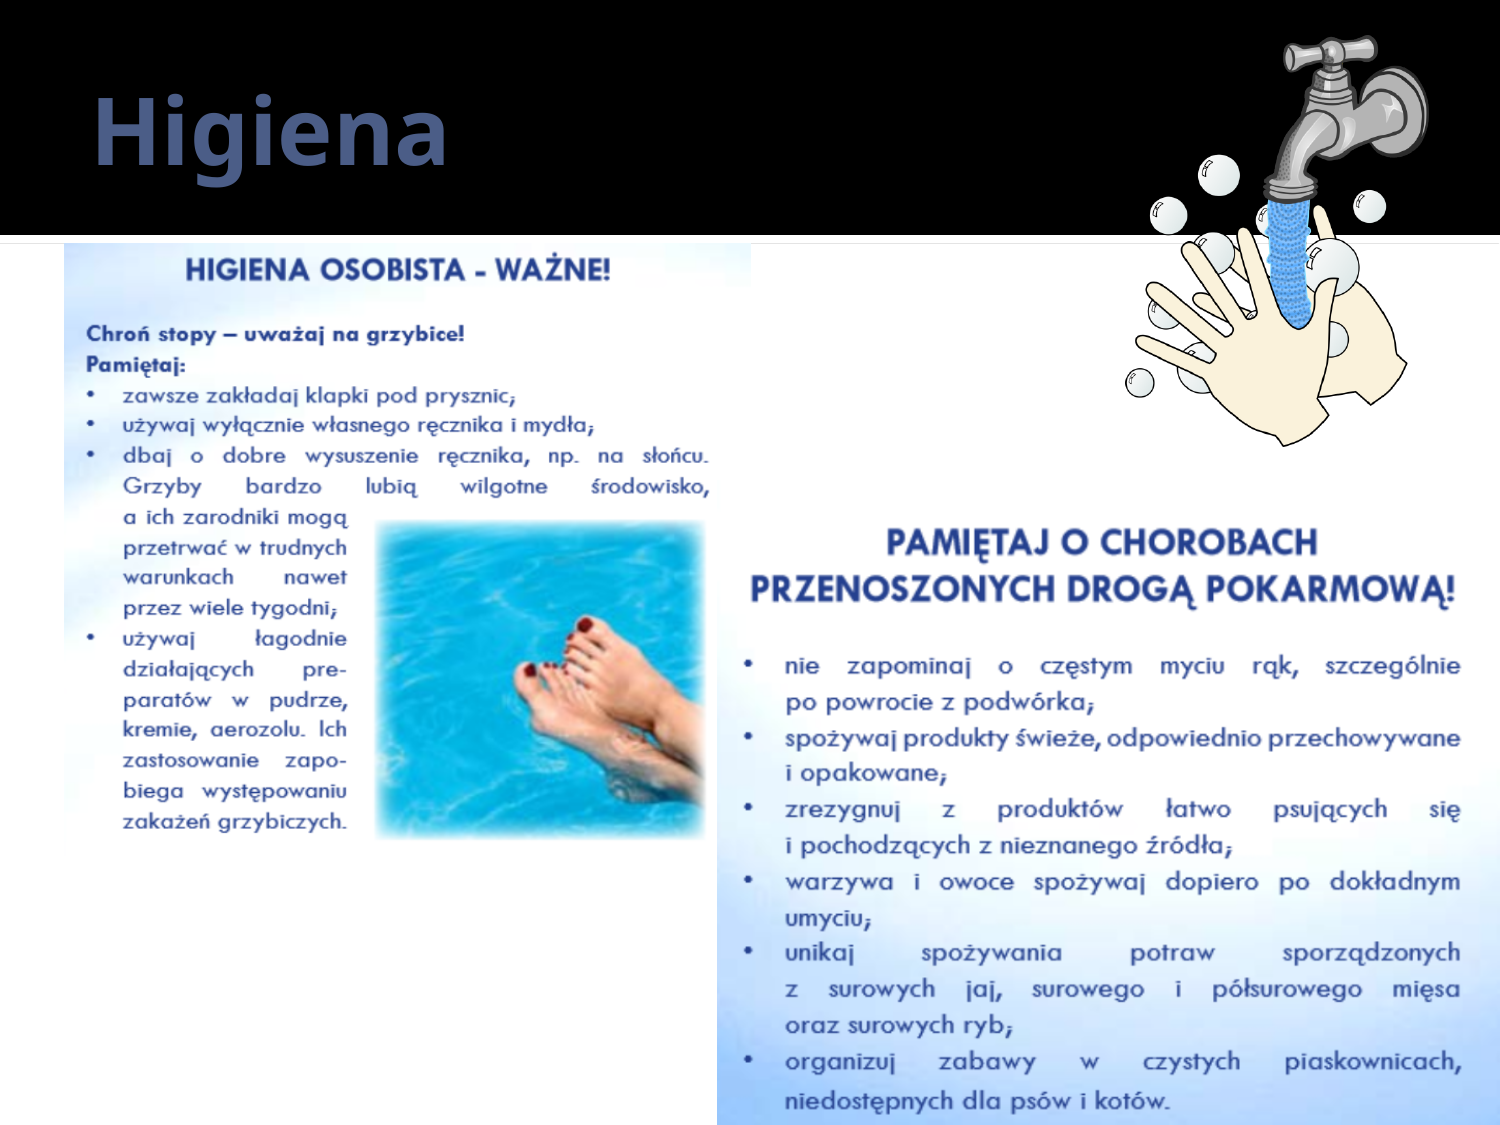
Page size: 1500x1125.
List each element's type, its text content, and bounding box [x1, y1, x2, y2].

picture [1125, 35, 1429, 447]
title Higiena [75, 25, 1426, 232]
picture [64, 243, 1500, 1125]
